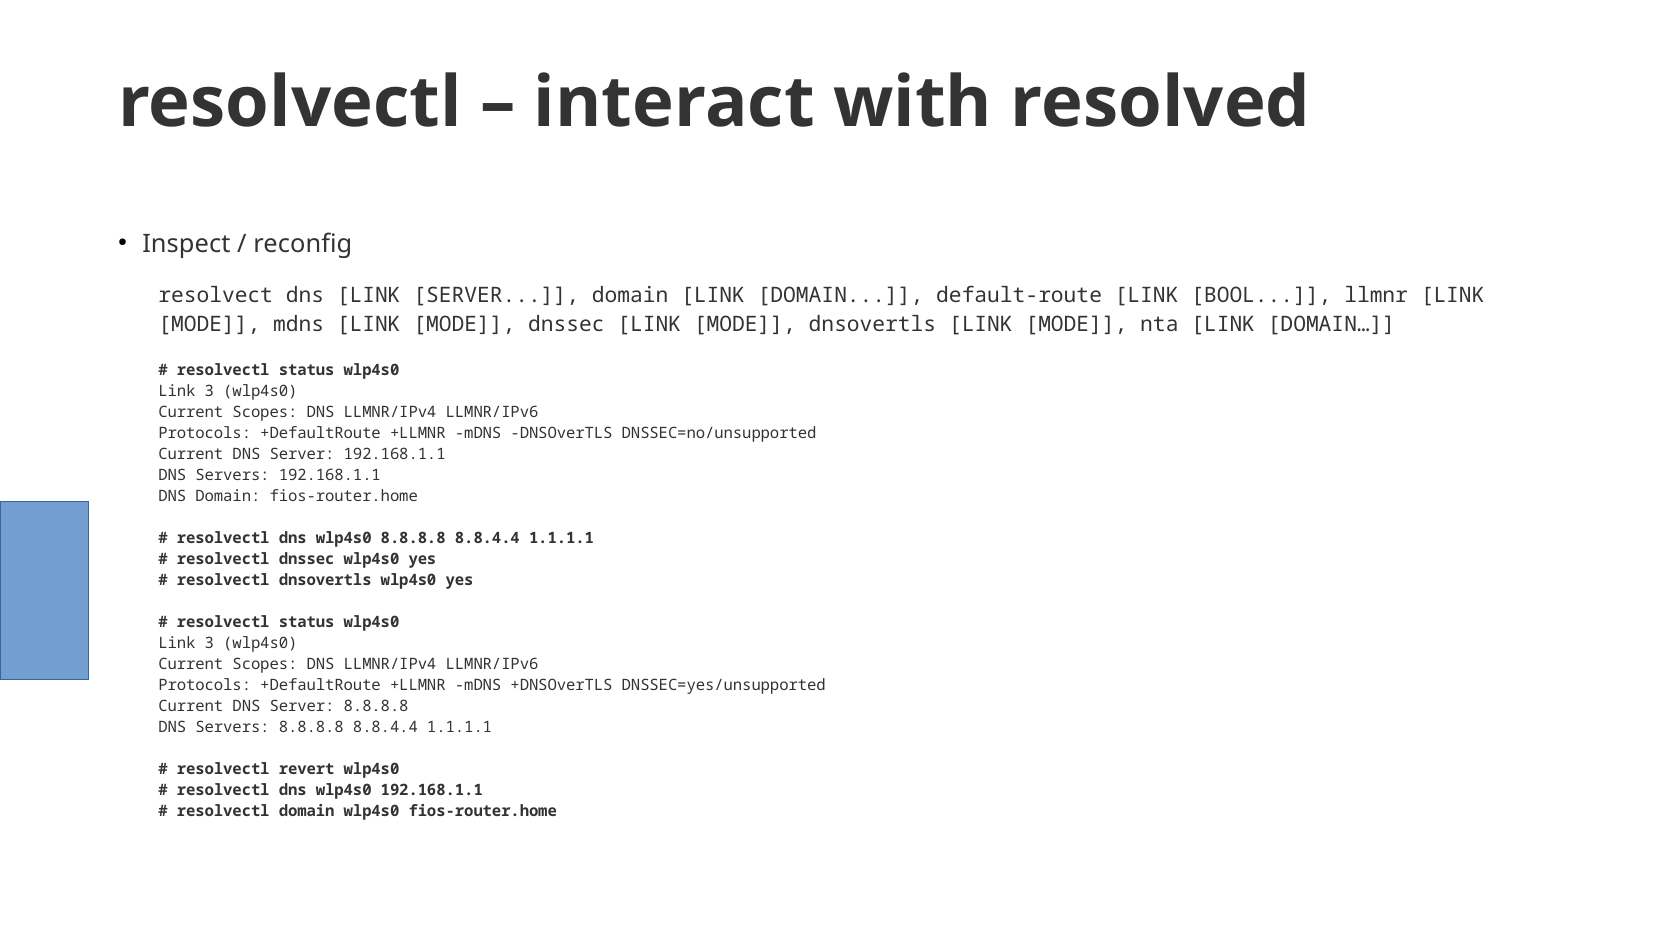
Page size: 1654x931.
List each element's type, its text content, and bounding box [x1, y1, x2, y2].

list Inspect / reconfig resolvect dns [LINK [SERVER...]], domain [LINK [DOMAIN...]], default-route [LINK [BOOL...]], llmnr [LINK [MODE]], mdns [LINK [MODE]], dnssec [LINK [MODE]], dnsovertls [LINK [MODE]], nta [LINK [DOMAIN…]] # resolvectl status wlp4s0 Link 3 (wlp4s0) Current Scopes: DNS LLMNR/IPv4 LLMNR/IPv6 Protocols: +DefaultRoute +LLMNR -mDNS -DNSOverTLS DNSSEC=no/unsupported Current DNS Server: 192.168.1.1 DNS Servers: 192.168.1.1 DNS Domain: fios-router.home # resolvectl dns wlp4s0 8.8.8.8 8.8.4.4 1.1.1.1 # resolvectl dnssec wlp4s0 yes # resolvectl dnsovertls wlp4s0 yes # resolvectl status wlp4s0 Link 3 (wlp4s0) Current Scopes: DNS LLMNR/IPv4 LLMNR/IPv6 Protocols: +DefaultRoute +LLMNR -mDNS +DNSOverTLS DNSSEC=yes/unsupported Current DNS Server: 8.8.8.8 DNS Servers: 8.8.8.8 8.8.4.4 1.1.1.1 # resolvectl revert wlp4s0 # resolvectl dns wlp4s0 192.168.1.1 # resolvectl domain wlp4s0 fios-router.home [118, 225, 1536, 827]
title resolvectl – interact with resolved [118, 10, 1536, 188]
